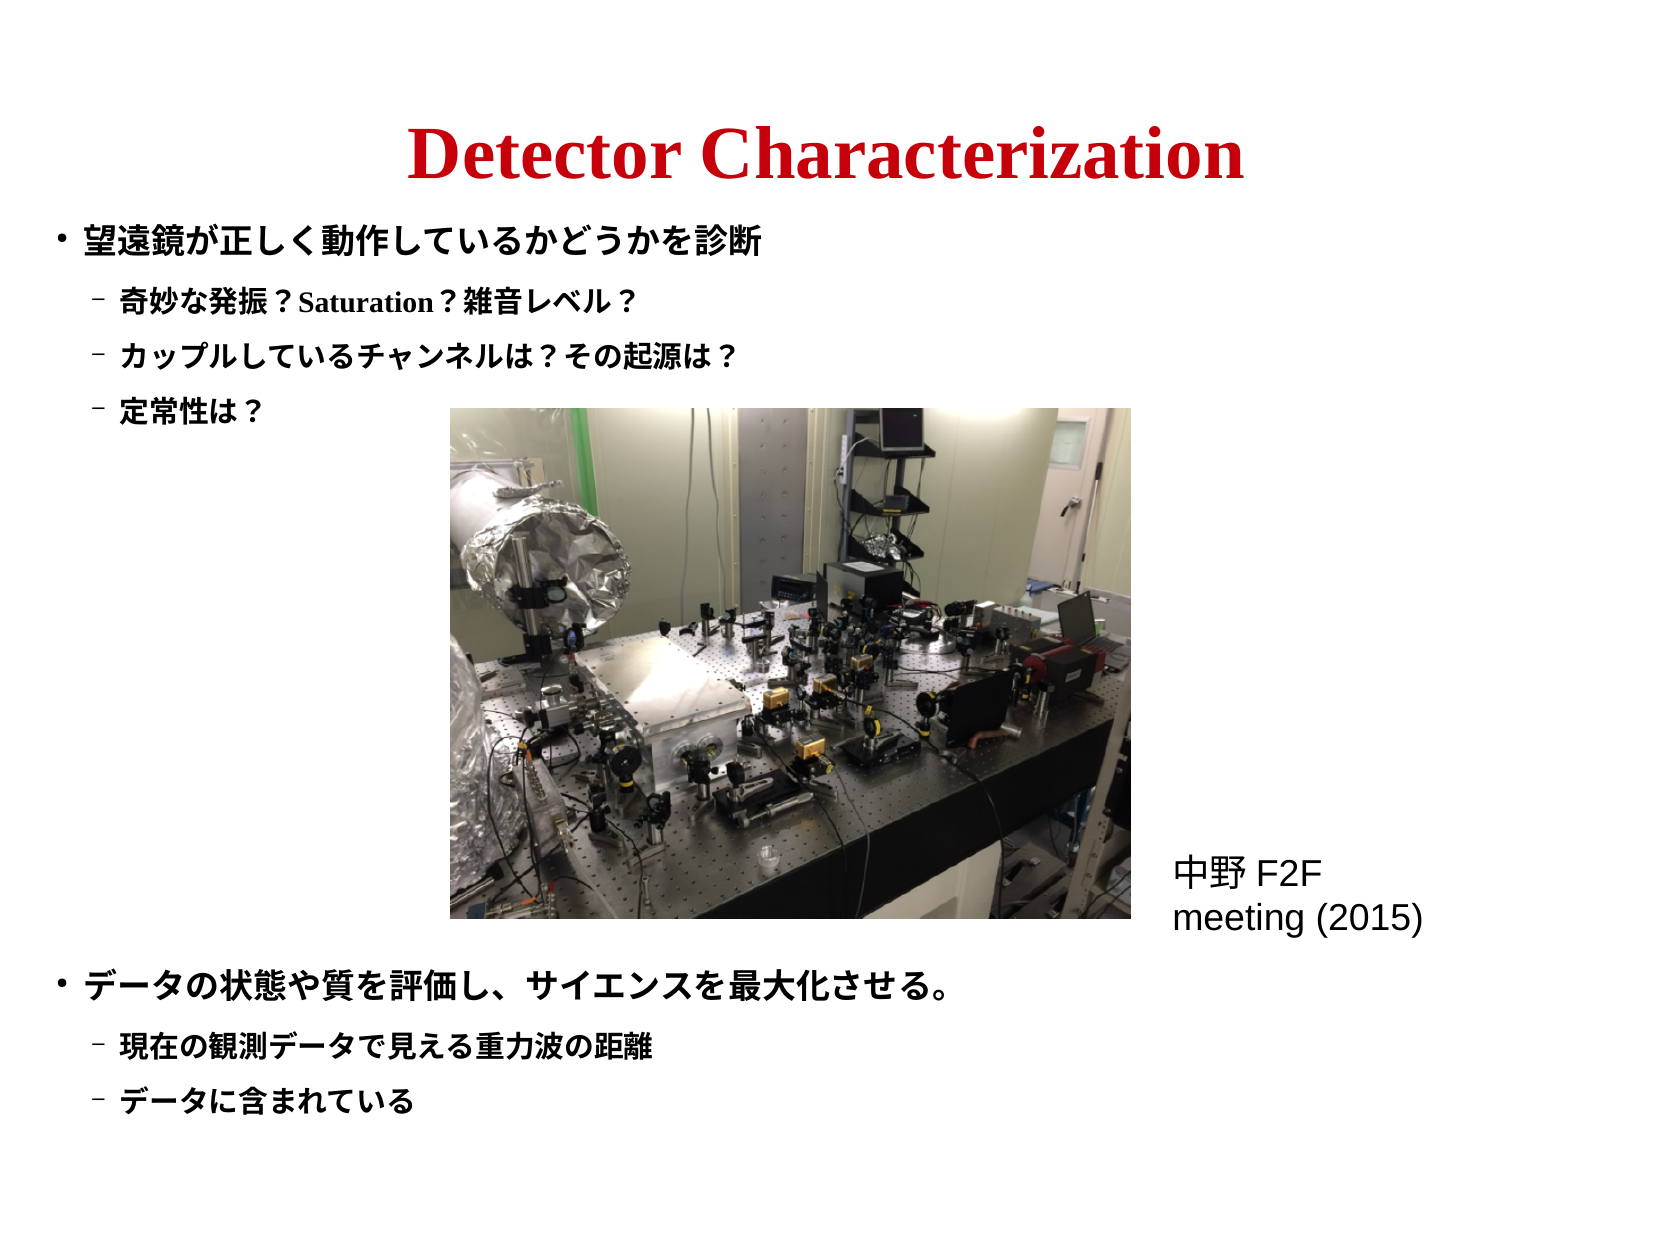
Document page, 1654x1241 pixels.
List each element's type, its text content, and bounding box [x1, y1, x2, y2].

text_box 中野 F2F meeting (2015) [1157, 835, 1465, 934]
list 望遠鏡が正しく動作しているかどうかを診断 奇妙な発振？Saturation？雑音レベル？ カップルしているチャンネルは？その起源は？ 定常性は？ データの状態や質を評価し、サイエンスを最大化させる。 現在の観測データで見える重力波の距離 データに含まれている [47, 213, 1335, 1134]
picture [448, 406, 1133, 922]
title Detector Characterization [82, 49, 1571, 257]
